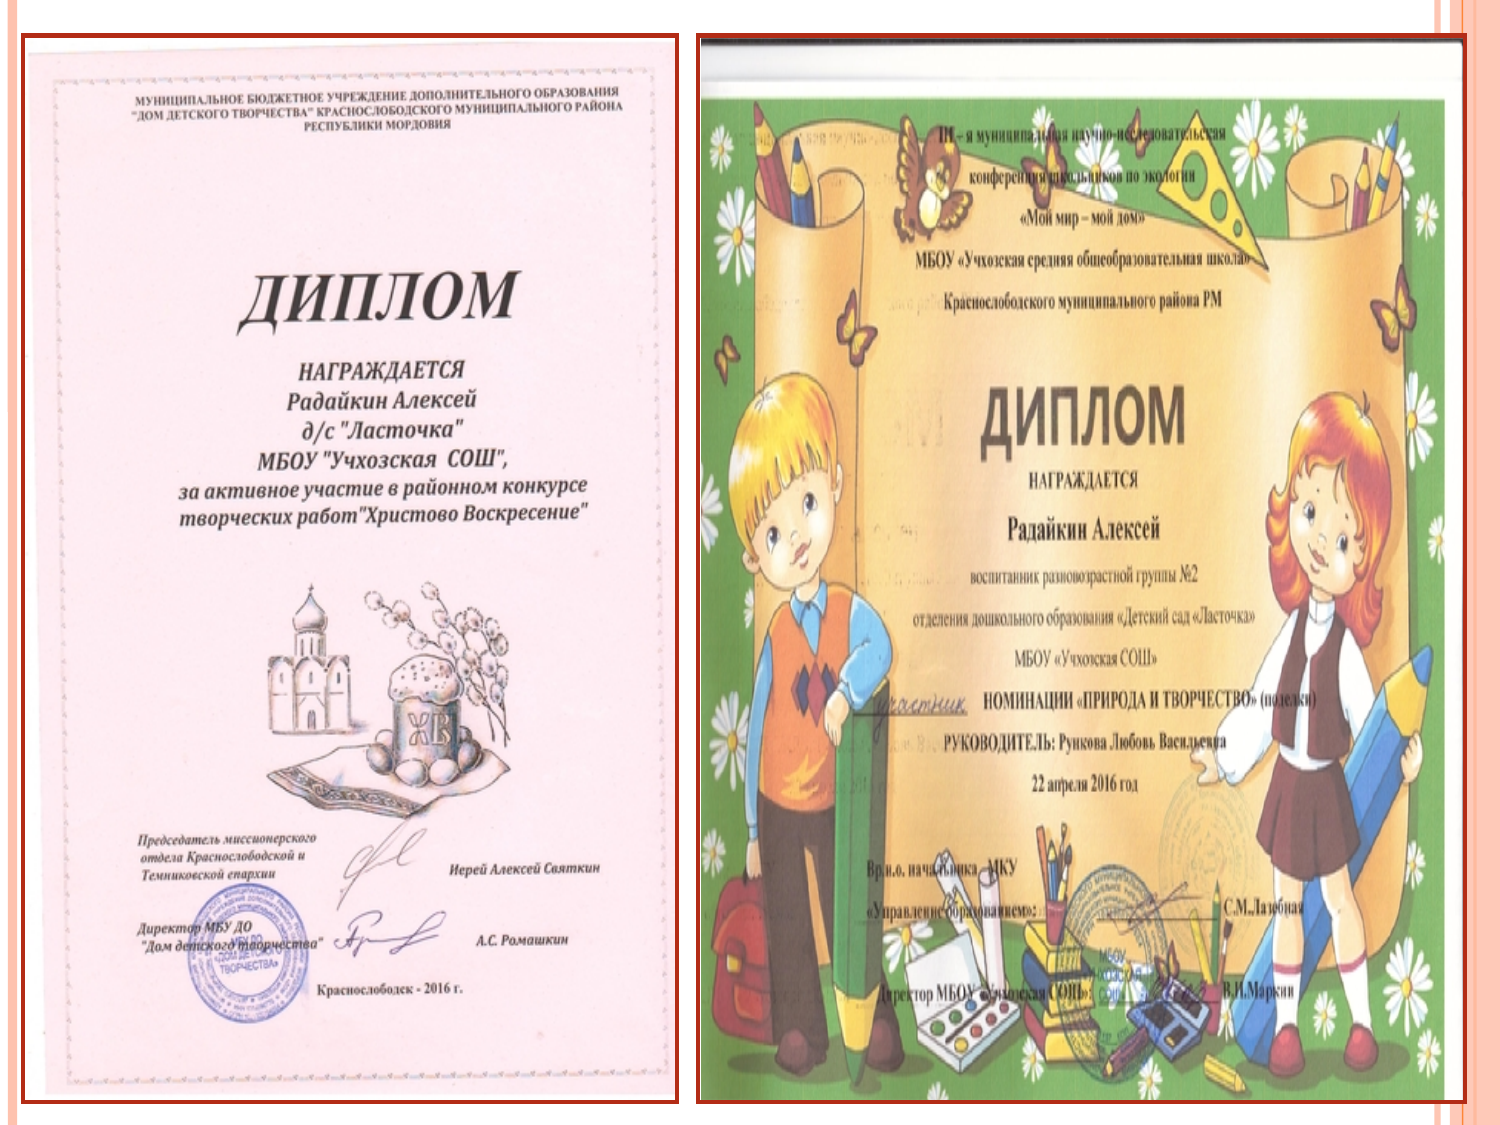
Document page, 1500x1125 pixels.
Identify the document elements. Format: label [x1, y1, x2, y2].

picture [700, 37, 1463, 1100]
picture [24, 37, 675, 1100]
